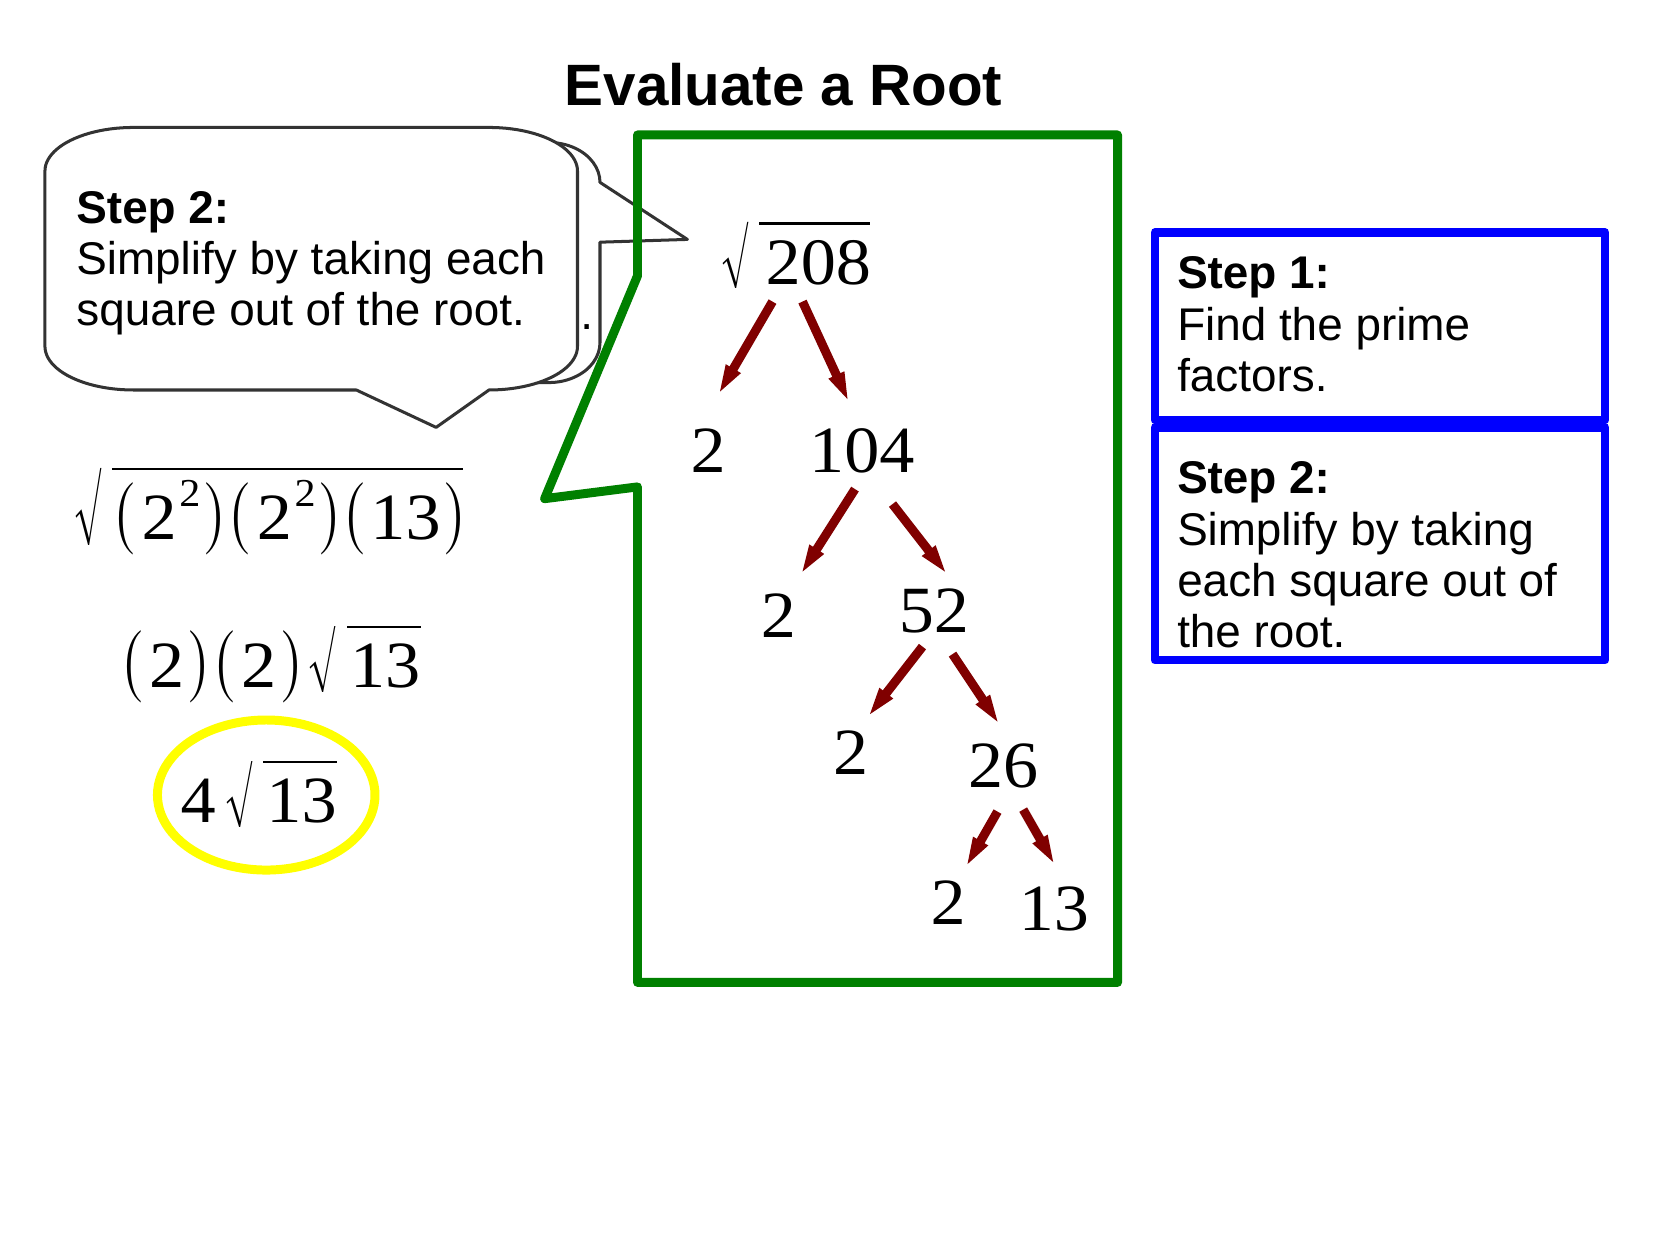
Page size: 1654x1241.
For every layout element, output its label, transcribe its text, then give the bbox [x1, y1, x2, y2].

chart [114, 622, 428, 704]
chart [752, 579, 803, 653]
text_box Step 1: Find the prime factors. [540, 143, 633, 383]
chart [682, 414, 733, 488]
chart [960, 729, 1046, 803]
chart [922, 865, 973, 940]
text_box Evaluate a Root [97, 45, 1471, 127]
text_box Step 2: Simplify by taking each square out of the root. [44, 127, 578, 428]
text_box Step 1: Find the prime factors. Step 2: Simplify by taking each square out of the root. [1162, 240, 1621, 978]
chart [172, 757, 344, 837]
chart [67, 465, 474, 557]
chart [802, 414, 922, 488]
chart [714, 219, 878, 299]
text_box Step 1: Find the prime factors. Step 2: Simplify by taking each square out of the root. [1162, 432, 1601, 656]
chart [892, 573, 976, 647]
text_box Step 1: Find the prime factors. Step 2: Simplify by taking each square out of the root. [1162, 240, 1601, 416]
text_box Step 1: Find the prime factors. [642, 209, 688, 241]
chart [1012, 871, 1096, 946]
chart [825, 715, 875, 790]
